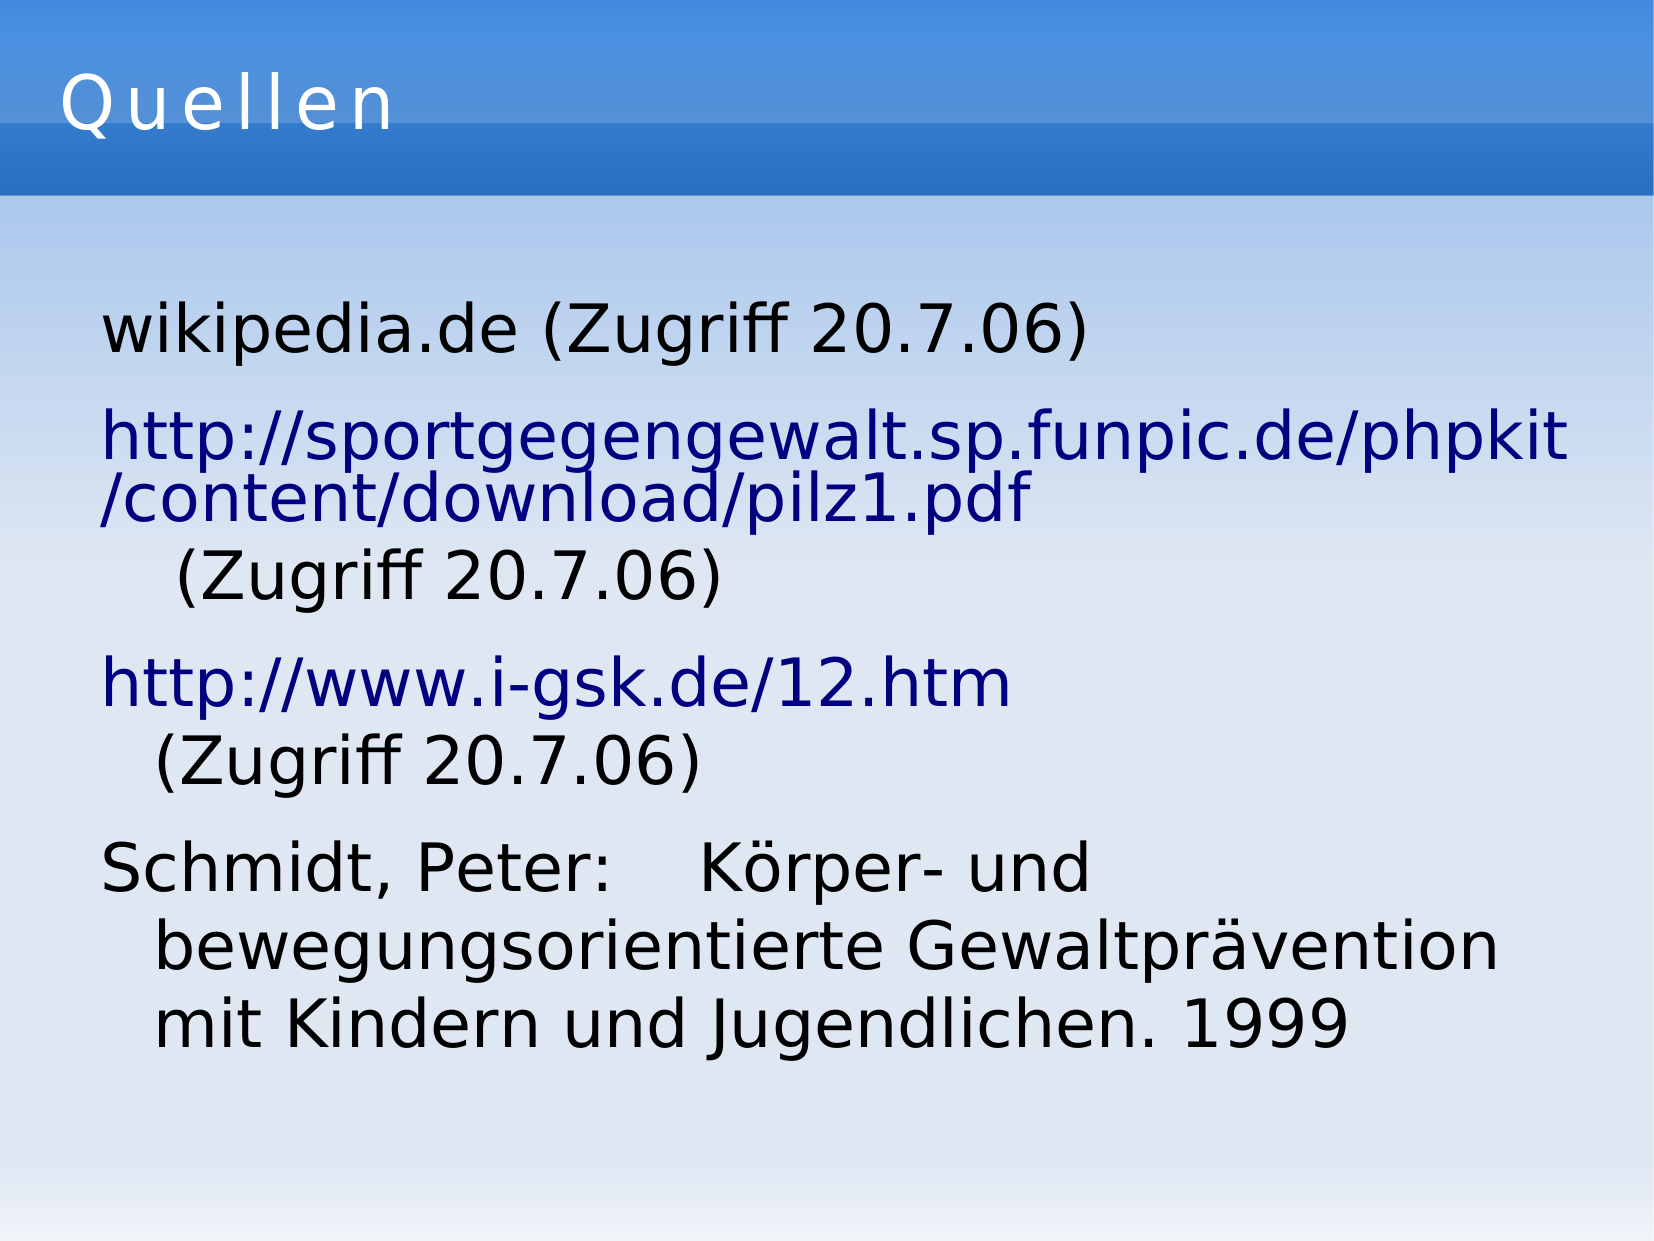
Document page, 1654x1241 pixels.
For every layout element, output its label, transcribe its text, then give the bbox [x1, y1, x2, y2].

title Quellen [59, 29, 1625, 178]
list wikipedia.de (Zugriff 20.7.06) http://sportgegengewalt.sp.funpic.de/phpkit/content/download/pilz1.pdf (Zugriff 20.7.06) http://www.i-gsk.de/12.htm (Zugriff 20.7.06) Schmidt, Peter: Körper- und bewegungsorientierte Gewaltprävention mit Kindern und Jugendlichen. 1999 [82, 290, 1571, 1109]
picture [0, 0, 1654, 1241]
